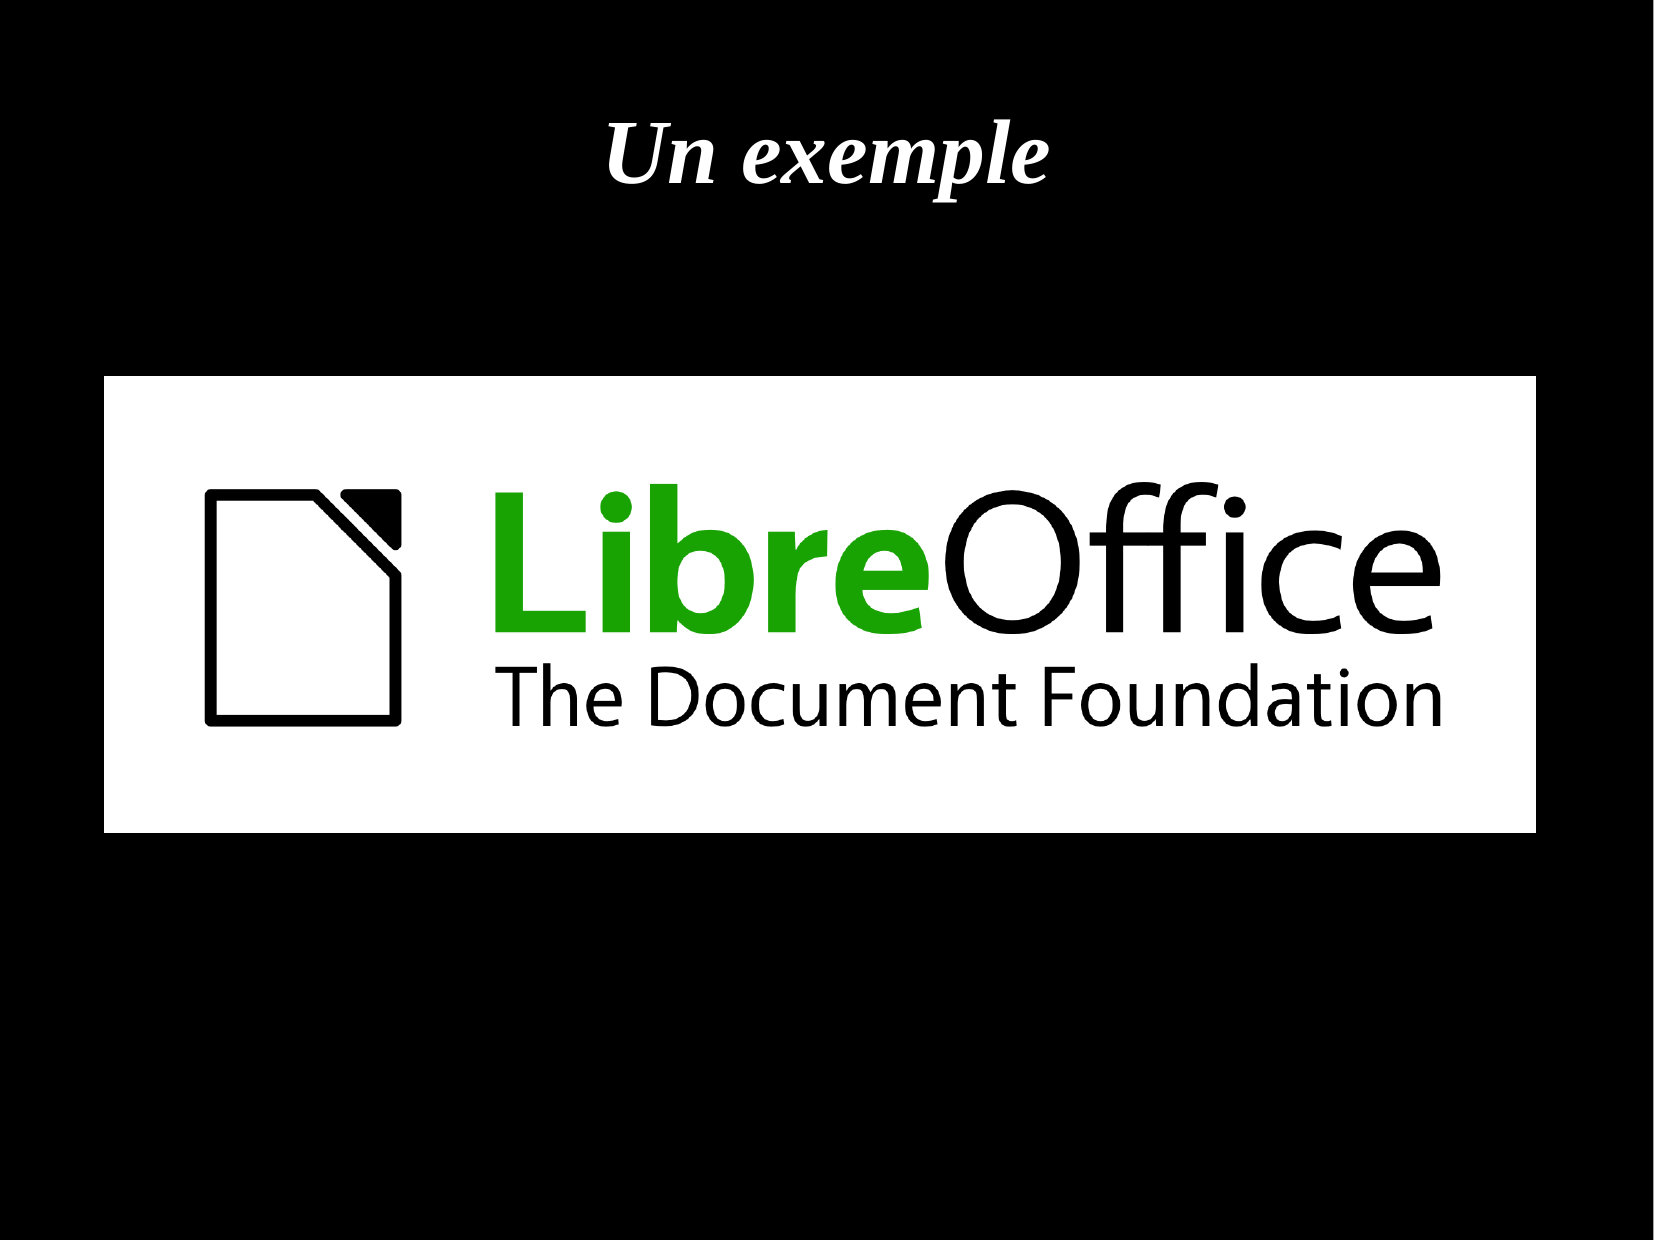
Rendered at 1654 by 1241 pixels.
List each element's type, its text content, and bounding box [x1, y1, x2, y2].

title Un exemple [82, 49, 1571, 257]
picture [104, 376, 1536, 833]
